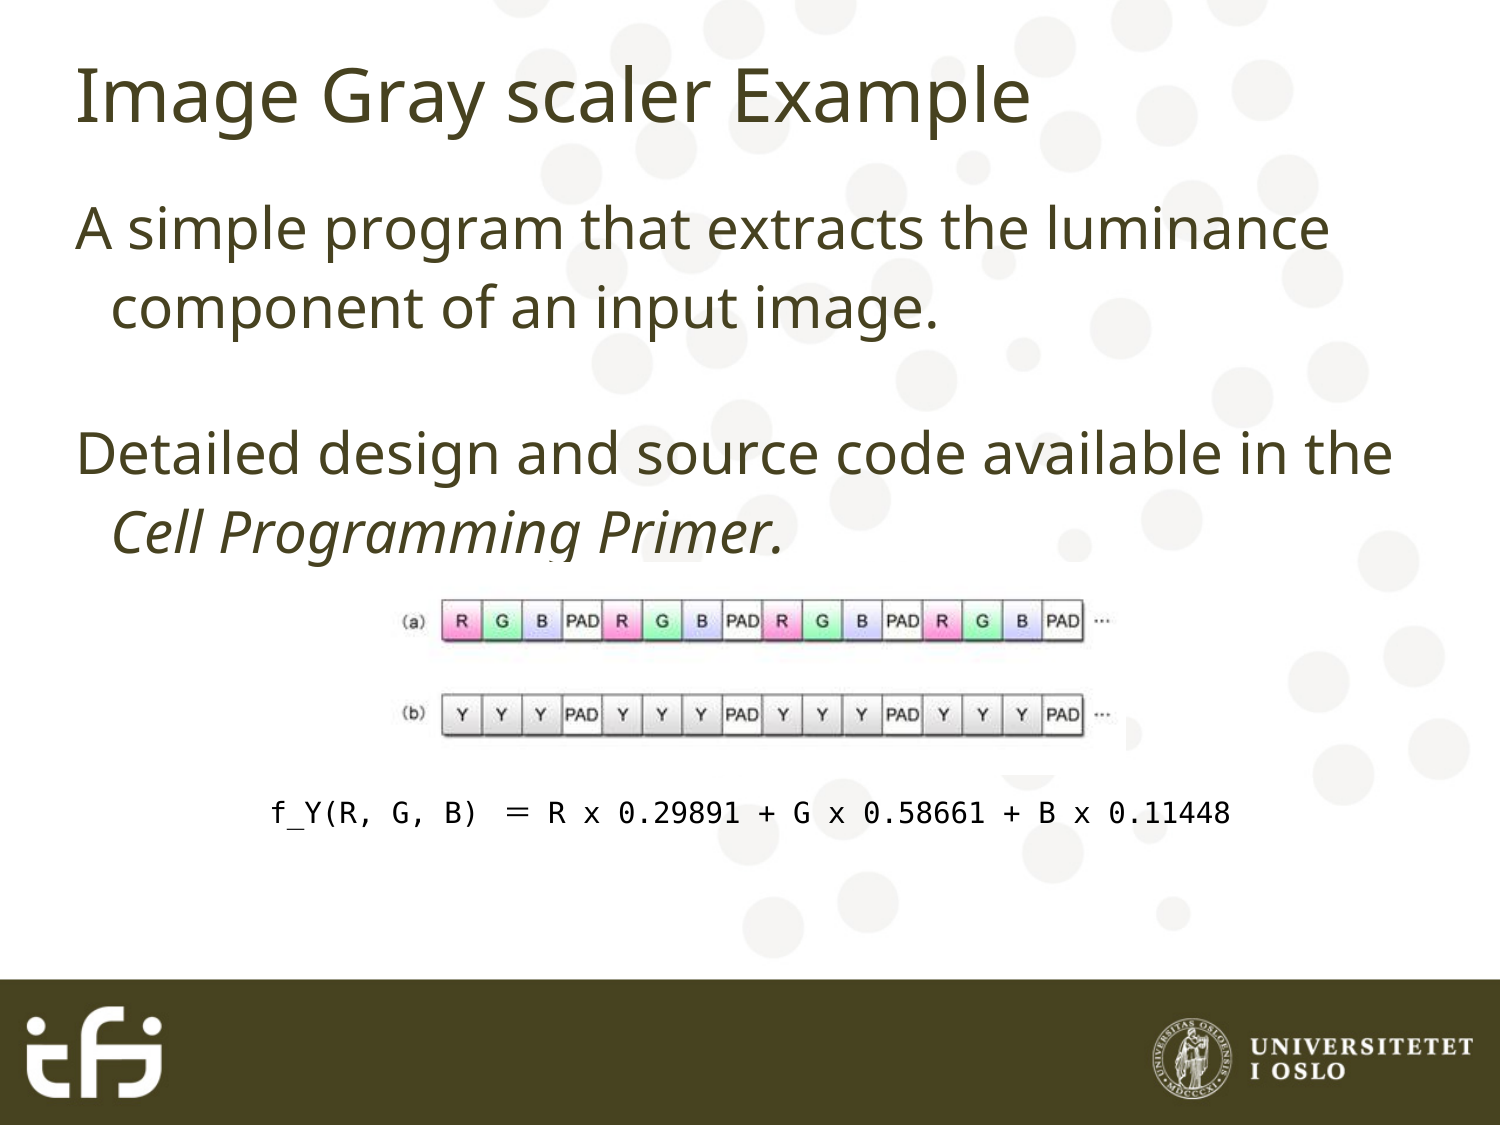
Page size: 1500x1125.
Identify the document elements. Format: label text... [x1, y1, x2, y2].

picture [0, 0, 1500, 787]
list A simple program that extracts the luminance component of an input image. Detailed design and source code available in the Cell Programming Primer. [75, 187, 1426, 563]
title Image Gray scaler Example [75, 47, 1426, 139]
text_box f_Y(R, G, B) ＝ R x 0.29891 + G x 0.58661 + B x 0.11448 [0, 787, 1500, 920]
picture [0, 920, 1500, 1125]
